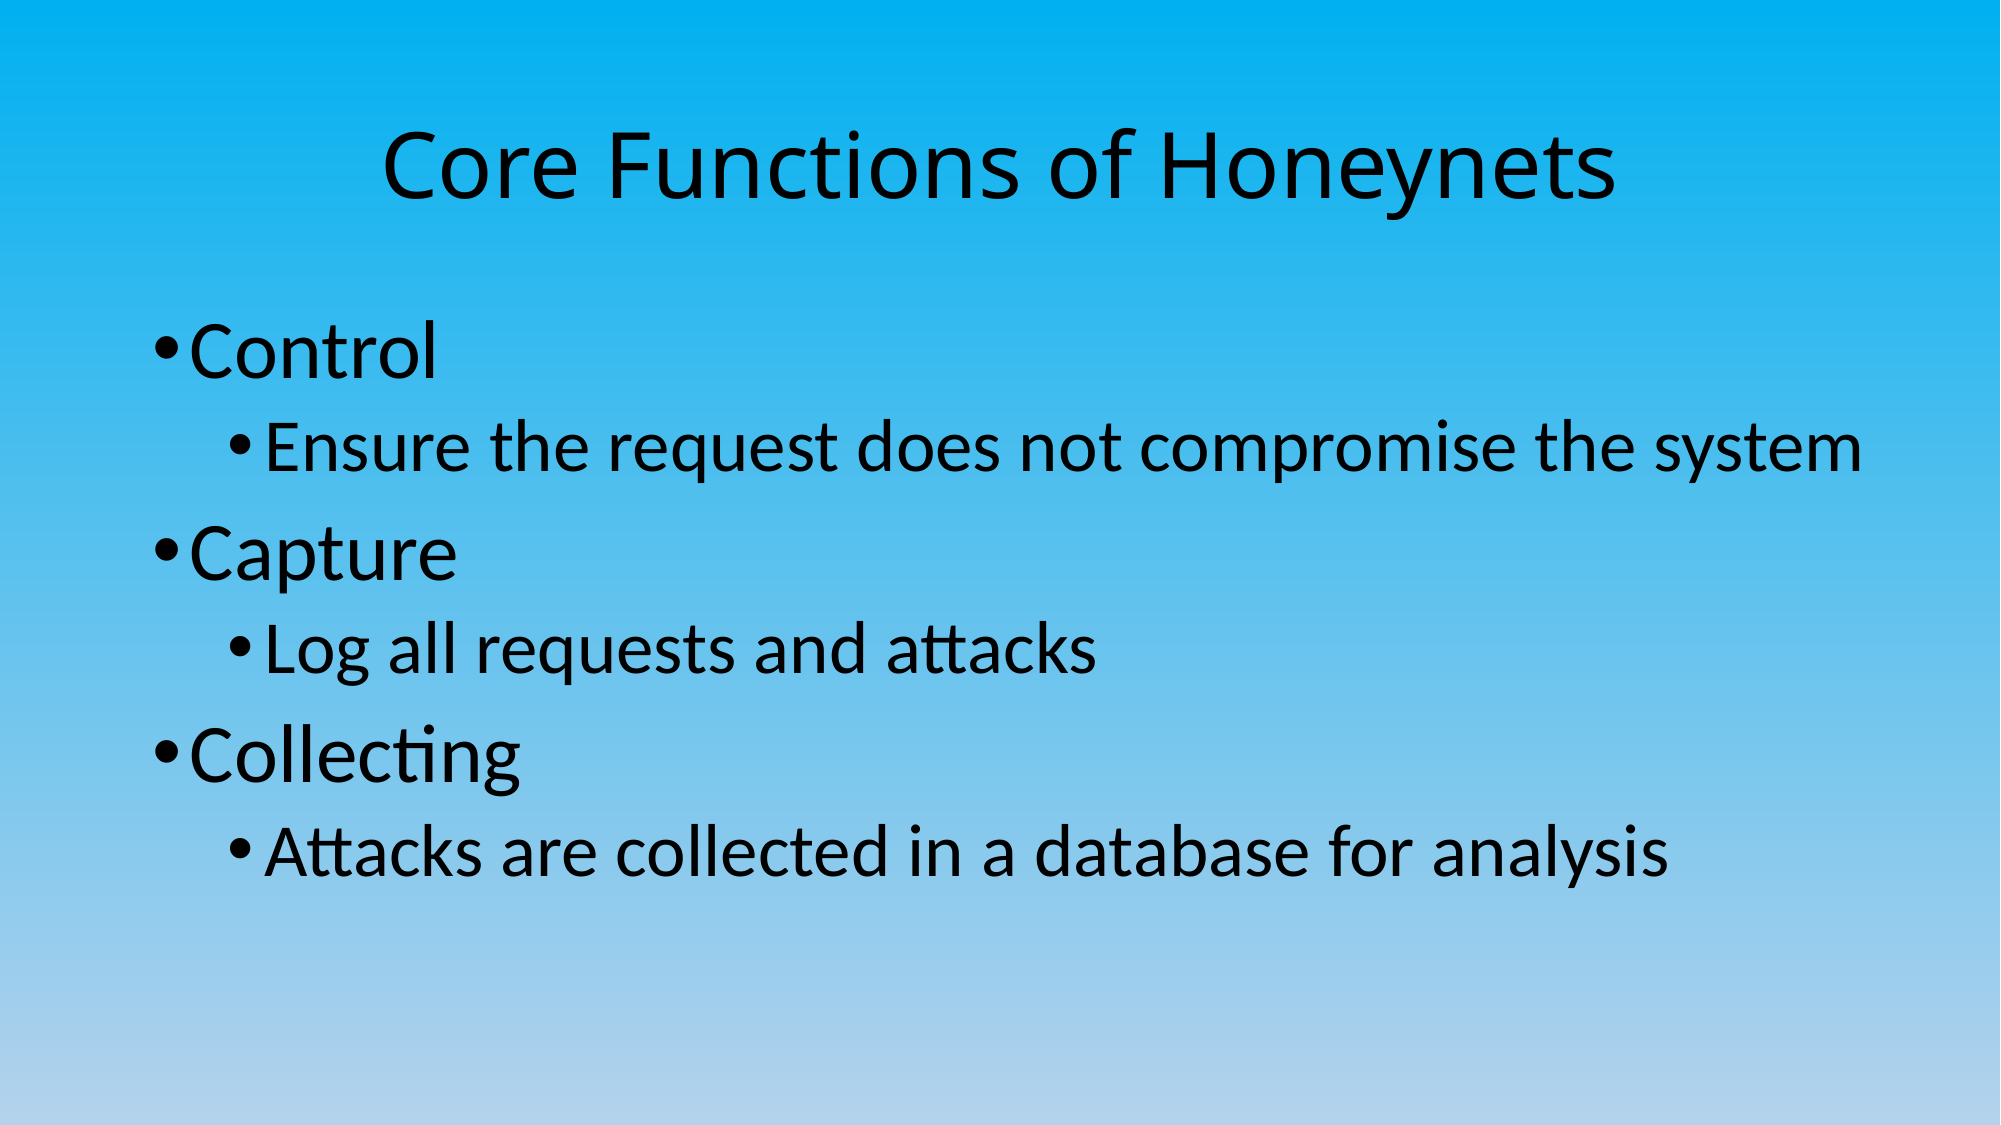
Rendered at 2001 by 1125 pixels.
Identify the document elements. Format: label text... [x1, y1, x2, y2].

title Core Functions of Honeynets [137, 59, 1863, 278]
list Control Ensure the request does not compromise the system Capture Log all requests and attacks Collecting Attacks are collected in a database for analysis [137, 299, 1911, 1014]
